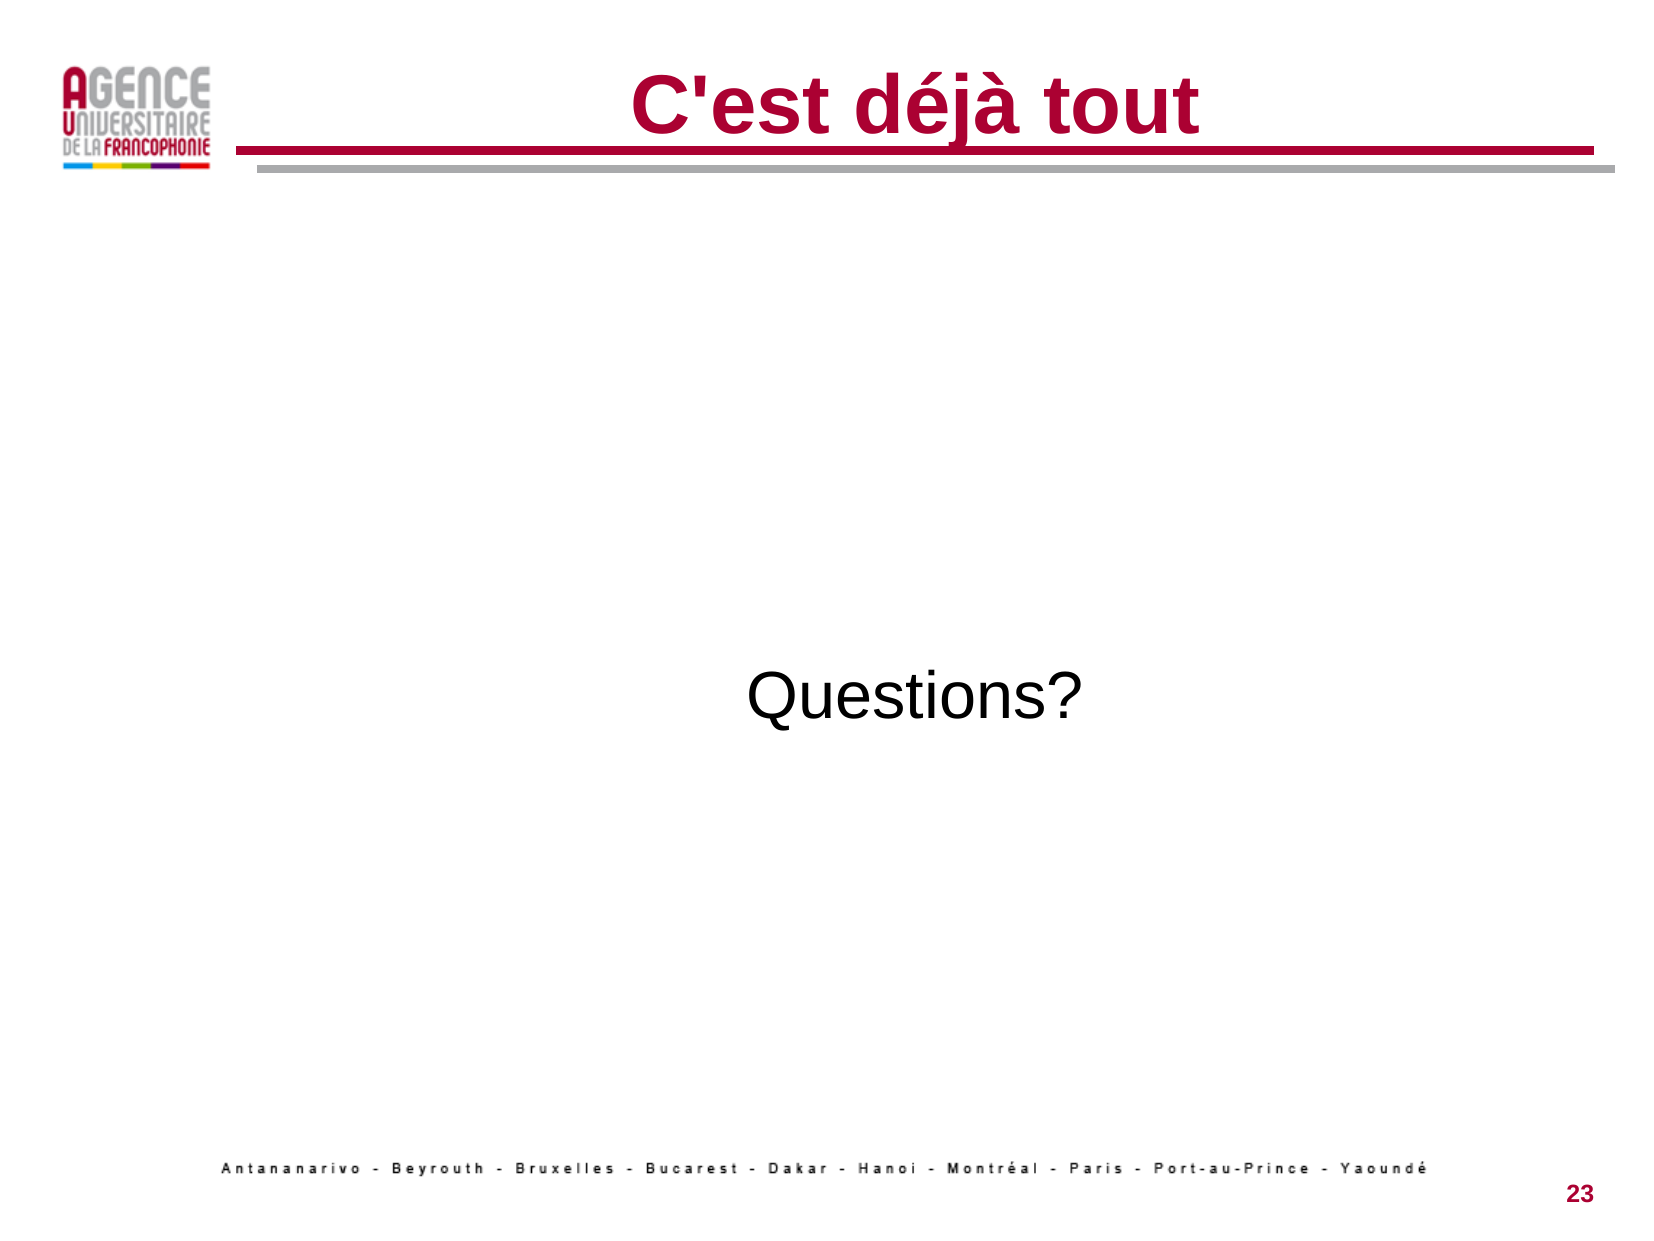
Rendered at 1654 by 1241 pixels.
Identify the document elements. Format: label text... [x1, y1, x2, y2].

title C'est déjà tout [236, 58, 1595, 152]
picture [29, 29, 1625, 1241]
subtitle Questions? [236, 241, 1595, 1150]
